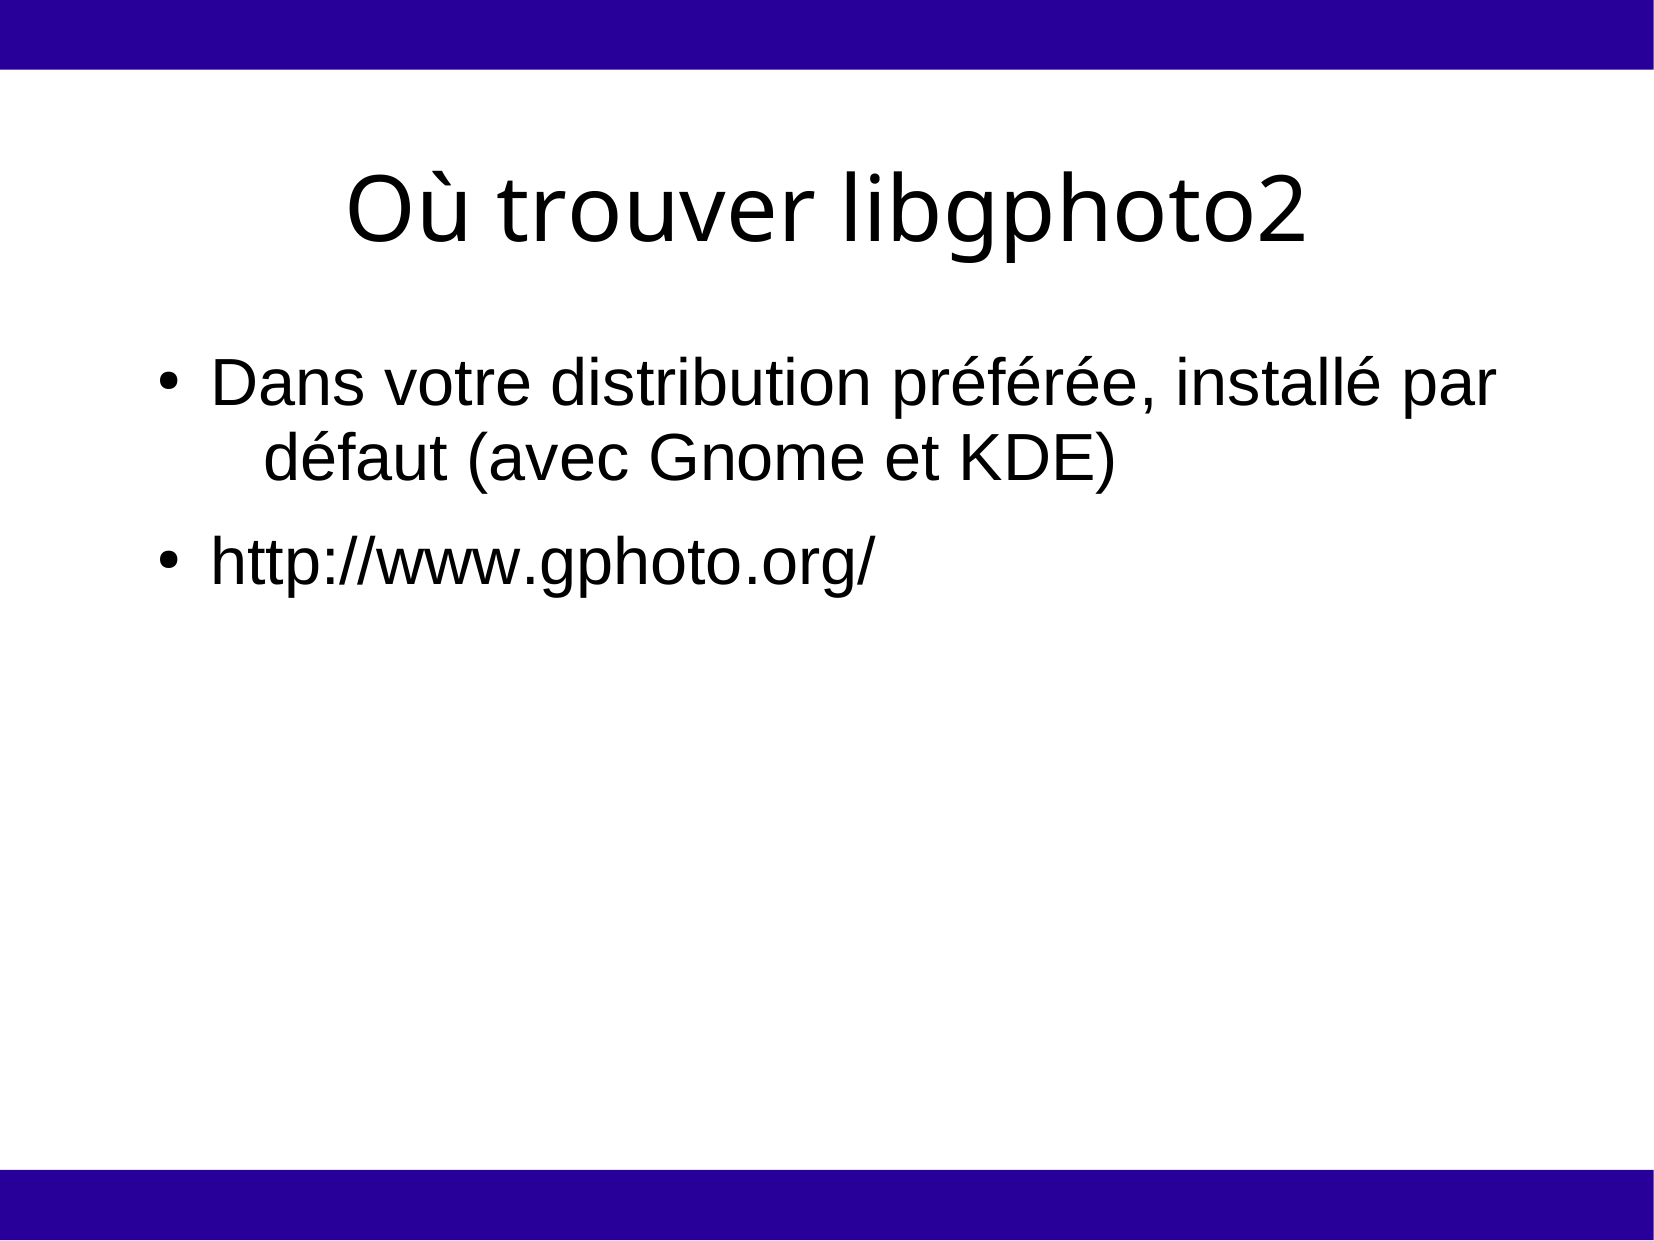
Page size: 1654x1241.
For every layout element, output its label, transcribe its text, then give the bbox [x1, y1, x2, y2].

list Dans votre distribution préférée, installé par défaut (avec Gnome et KDE) http://www.gphoto.org/ [121, 344, 1534, 1127]
title Où trouver libgphoto2 [121, 102, 1534, 311]
